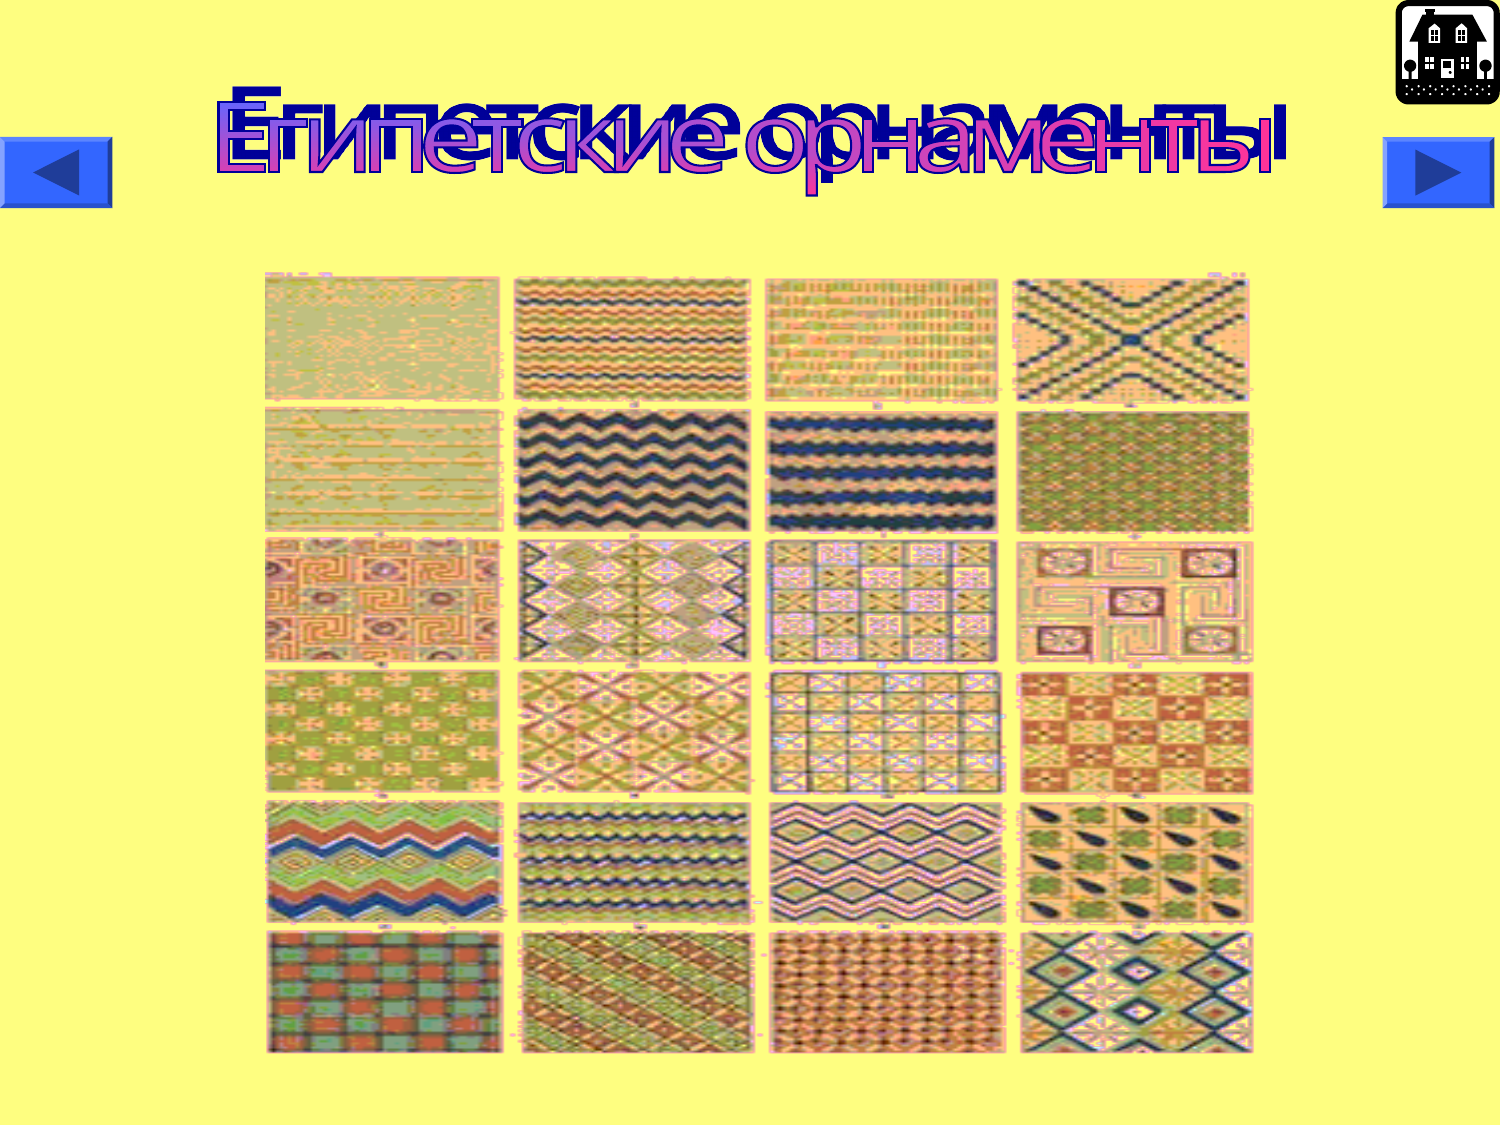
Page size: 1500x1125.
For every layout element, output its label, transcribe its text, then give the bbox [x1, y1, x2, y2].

text_box Египетские орнаменты [424, 118, 565, 173]
text_box Египетские орнаменты [1095, 119, 1250, 172]
text_box Египетские орнаменты [268, 119, 307, 172]
text_box Египетские орнаменты [1259, 119, 1270, 172]
text_box Египетские орнаменты [566, 119, 670, 172]
text_box Египетские орнаменты [309, 119, 365, 172]
text_box [1383, 137, 1495, 209]
text_box [0, 136, 113, 209]
text_box Египетские орнаменты [369, 119, 423, 173]
text_box Египетские орнаменты [671, 118, 725, 173]
text_box Египетские орнаменты [806, 118, 862, 196]
text_box Египетские орнаменты [746, 118, 804, 173]
text_box Египетские орнаменты [218, 101, 265, 172]
text_box Египетские орнаменты [974, 118, 1094, 173]
text_box Египетские орнаменты [863, 118, 969, 173]
picture [0, 0, 1500, 1125]
